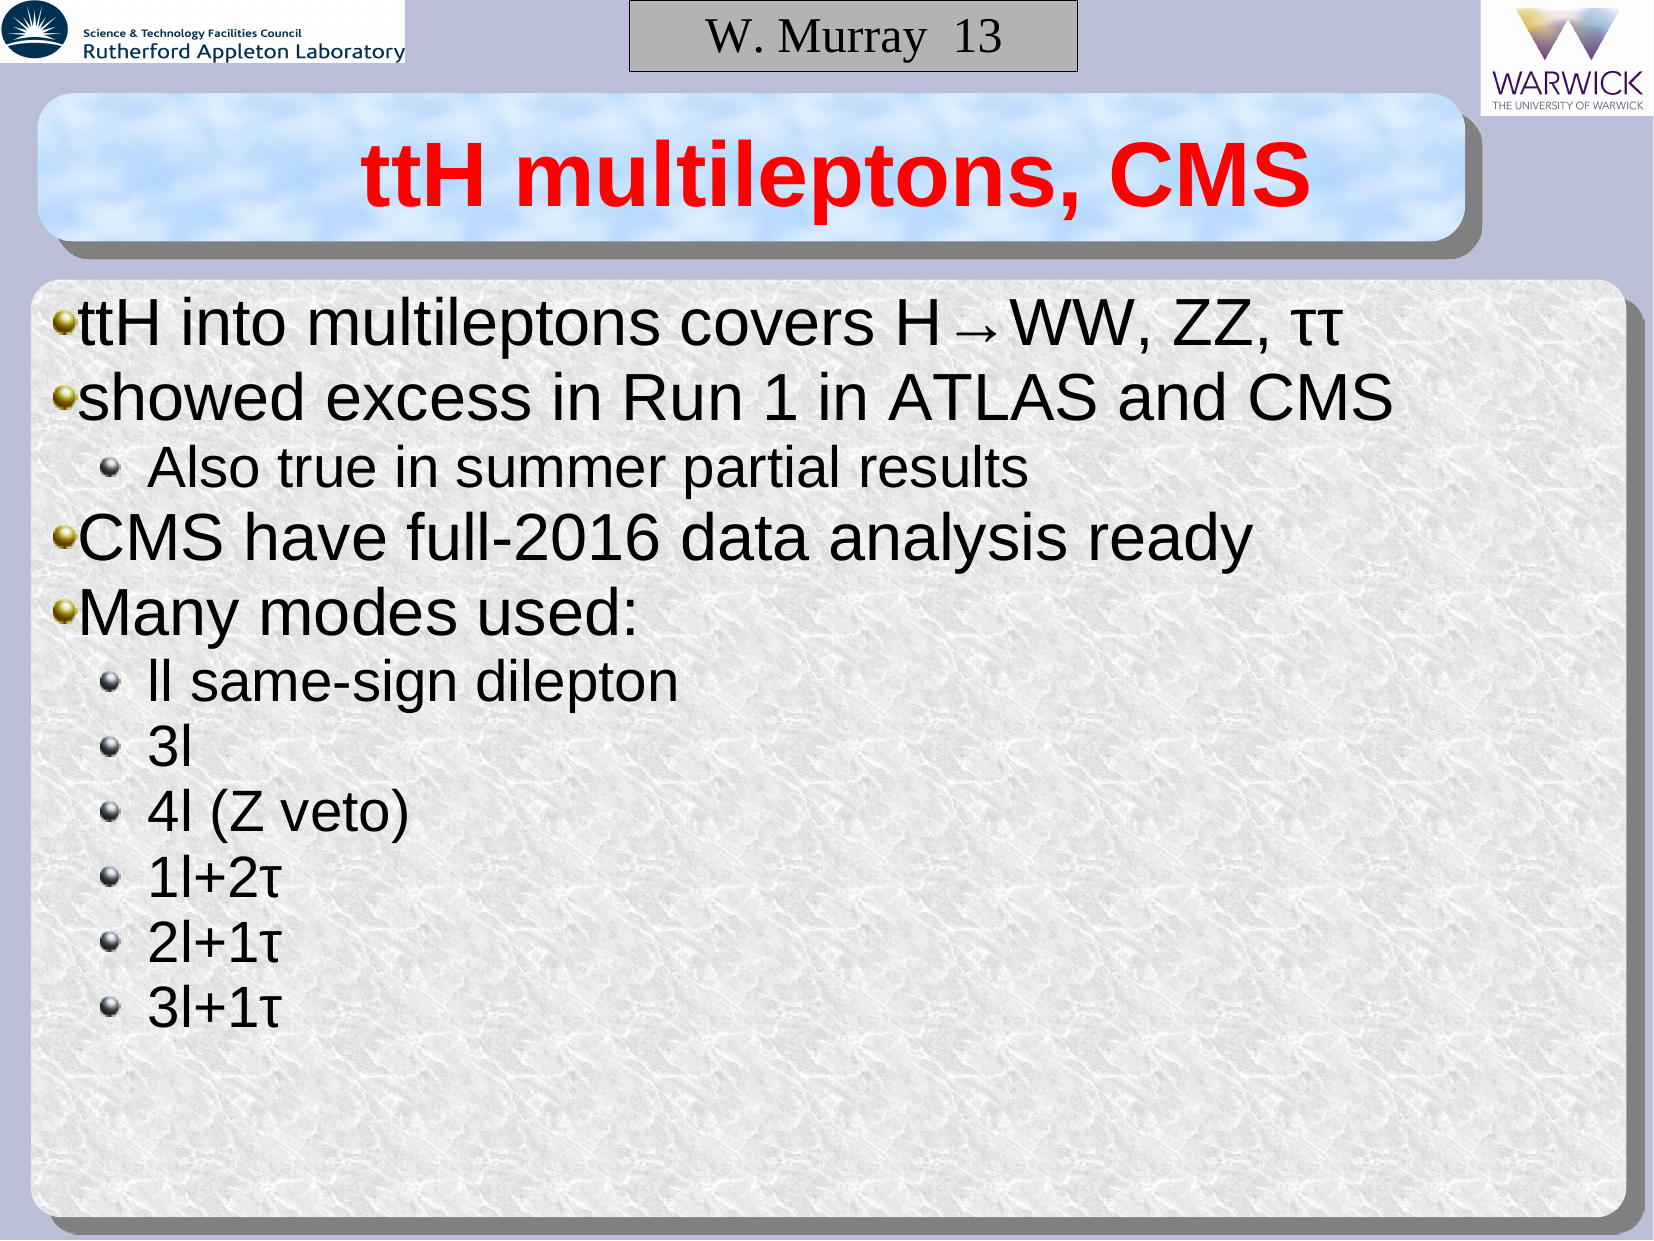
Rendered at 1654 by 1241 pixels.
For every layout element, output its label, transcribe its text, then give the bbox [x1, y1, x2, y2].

picture [37, 93, 1452, 242]
title ttH multileptons, CMS [90, 101, 1584, 249]
list ttH into multileptons covers H→WW, ZZ, ττ showed excess in Run 1 in ATLAS and CMS Also true in summer partial results CMS have full-2016 data analysis ready Many modes used: ll same-sign dilepton 3l 4l (Z veto) 1l+2τ 2l+1τ 3l+1τ [53, 285, 1588, 1193]
picture [30, 279, 1627, 1218]
picture [1480, 0, 1654, 116]
picture [0, 0, 405, 63]
